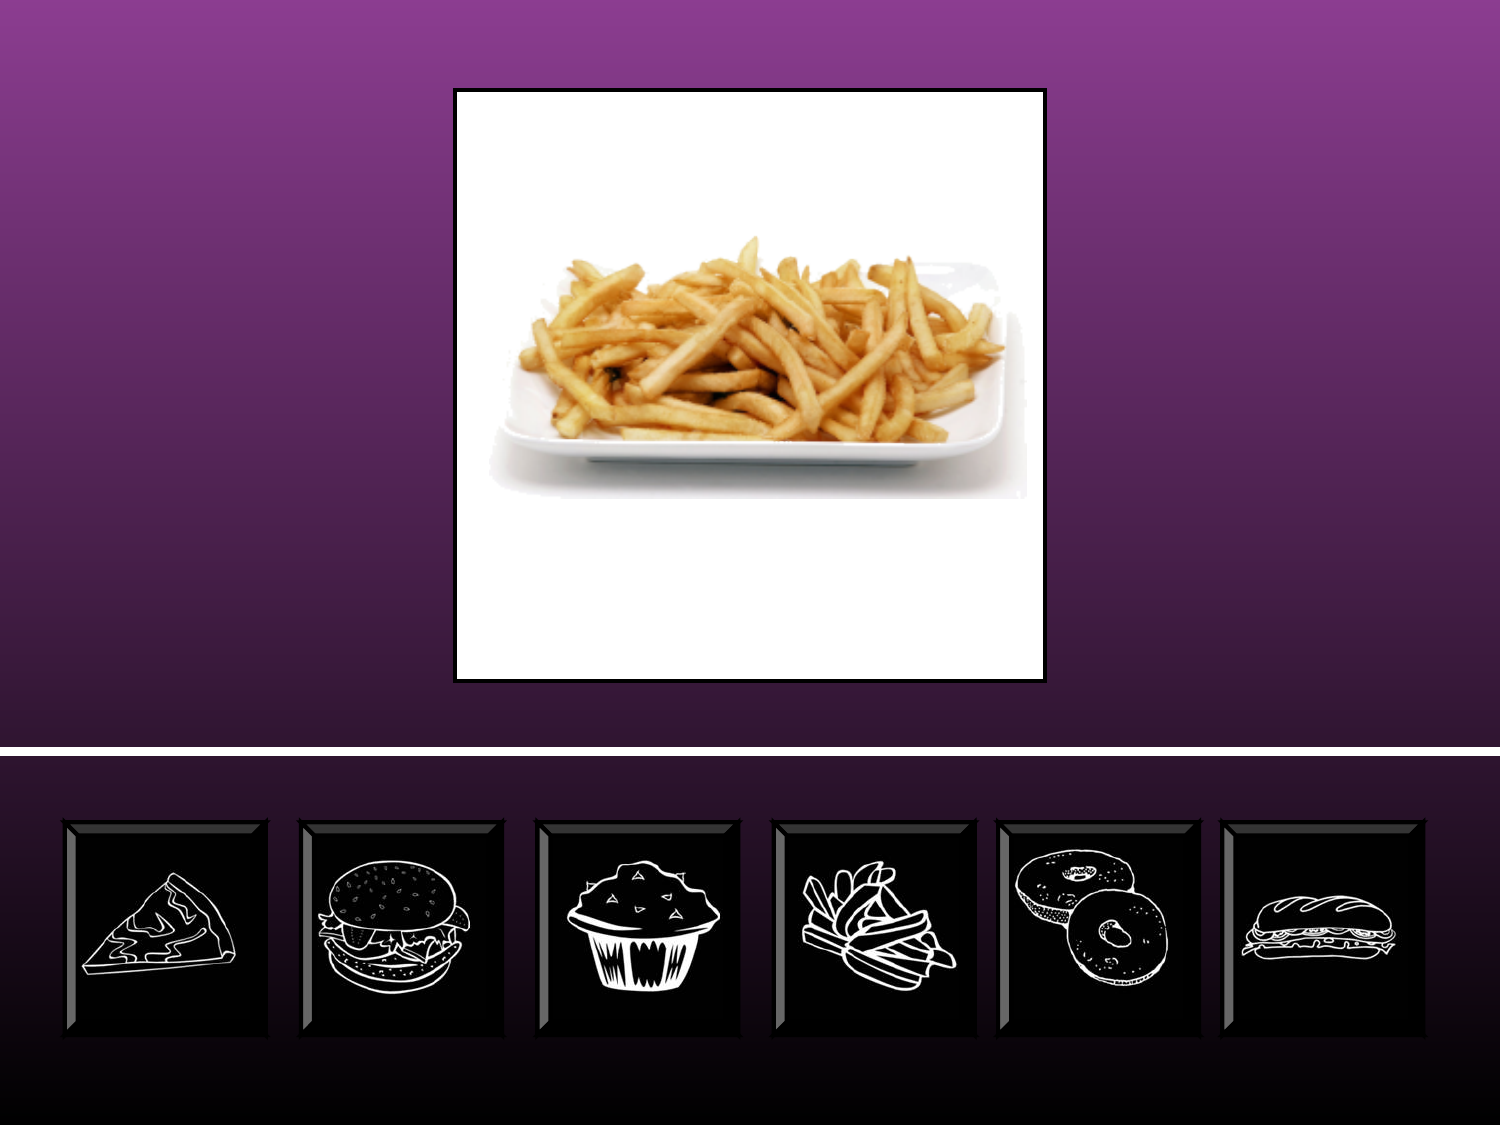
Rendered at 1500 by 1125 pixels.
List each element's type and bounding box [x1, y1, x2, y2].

text_box [1000, 822, 1199, 1035]
text_box [1224, 822, 1424, 1035]
text_box [775, 822, 975, 1035]
text_box [539, 822, 739, 1035]
text_box [66, 822, 266, 1035]
text_box [454, 90, 1046, 681]
text_box [302, 822, 502, 1035]
picture [489, 221, 1027, 499]
